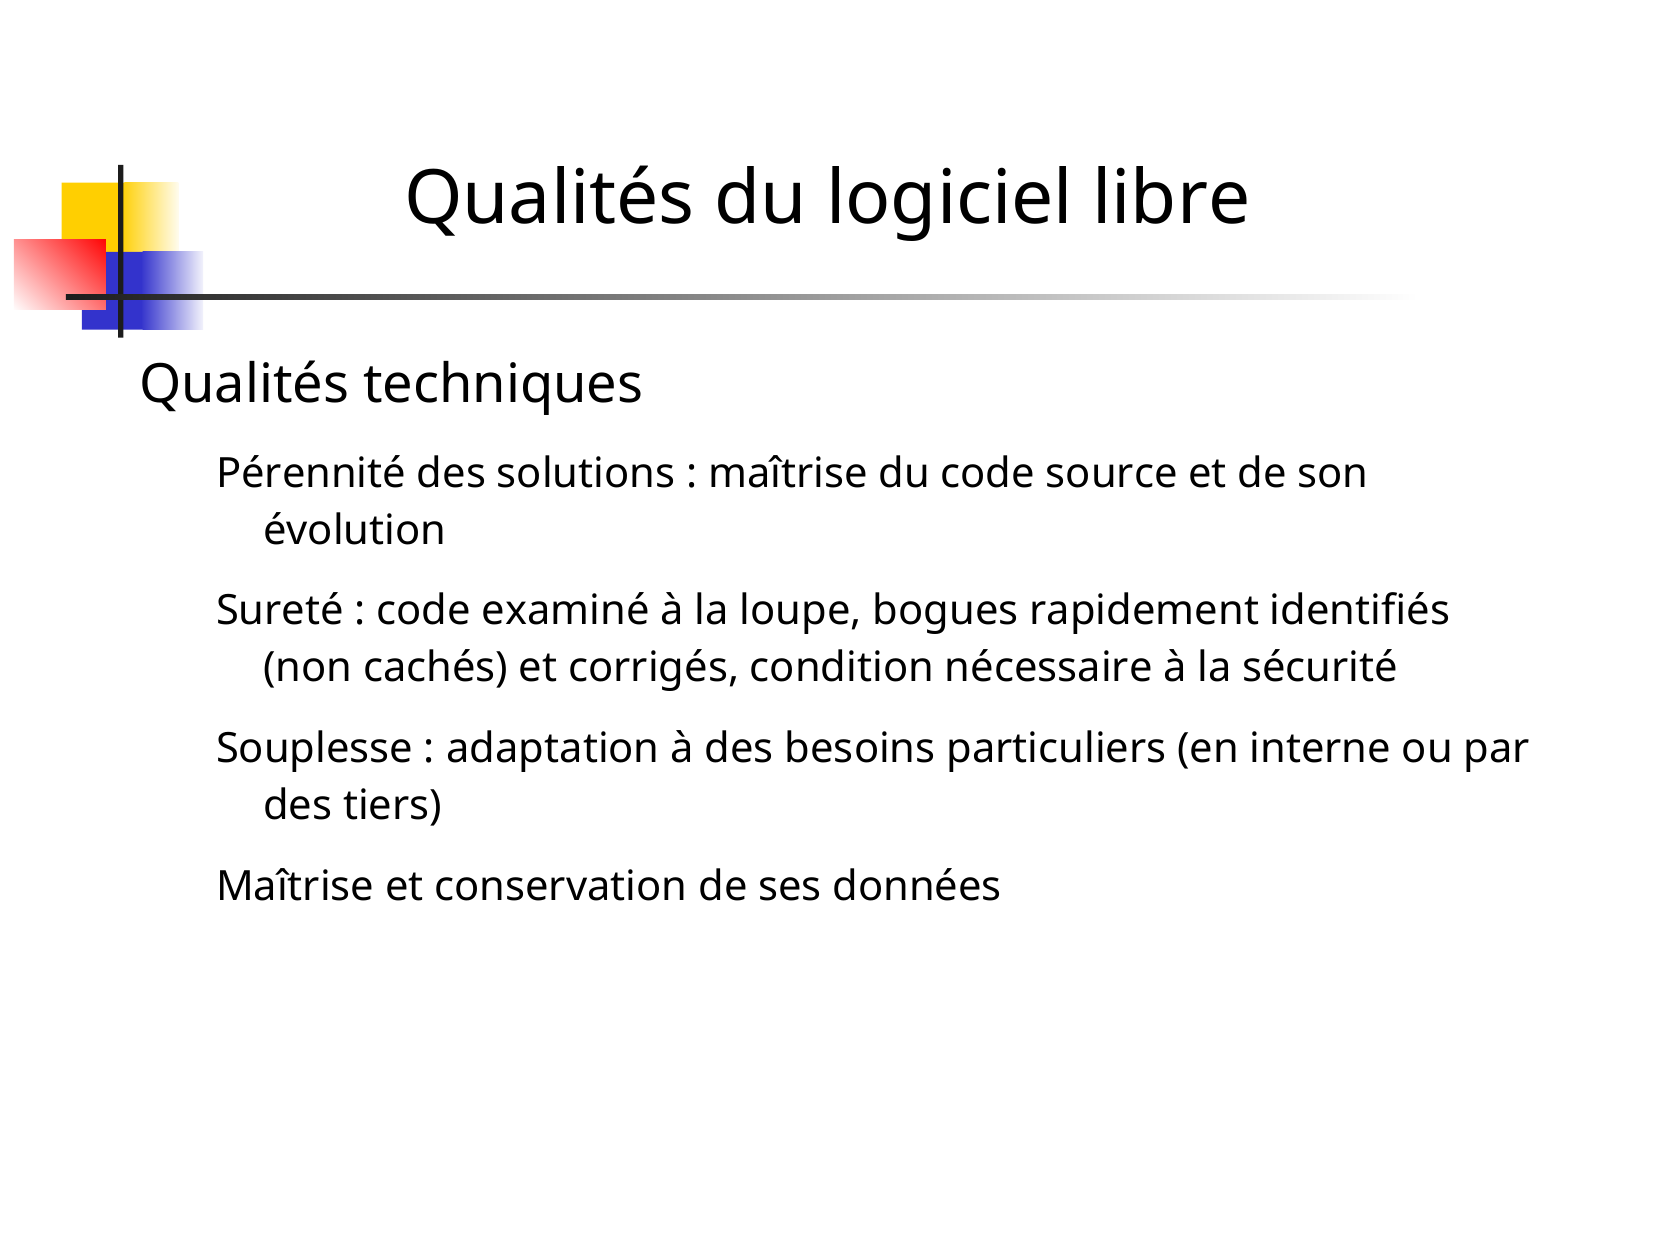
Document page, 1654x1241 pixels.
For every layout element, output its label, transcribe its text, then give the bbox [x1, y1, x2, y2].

title Qualités du logiciel libre [121, 91, 1534, 299]
list Qualités techniques Pérennité des solutions : maîtrise du code source et de son évolution Sureté : code examiné à la loupe, bogues rapidement identifiés (non cachés) et corrigés, condition nécessaire à la sécurité Souplesse : adaptation à des besoins particuliers (en interne ou par des tiers) Maîtrise et conservation de ses données [121, 344, 1534, 1127]
